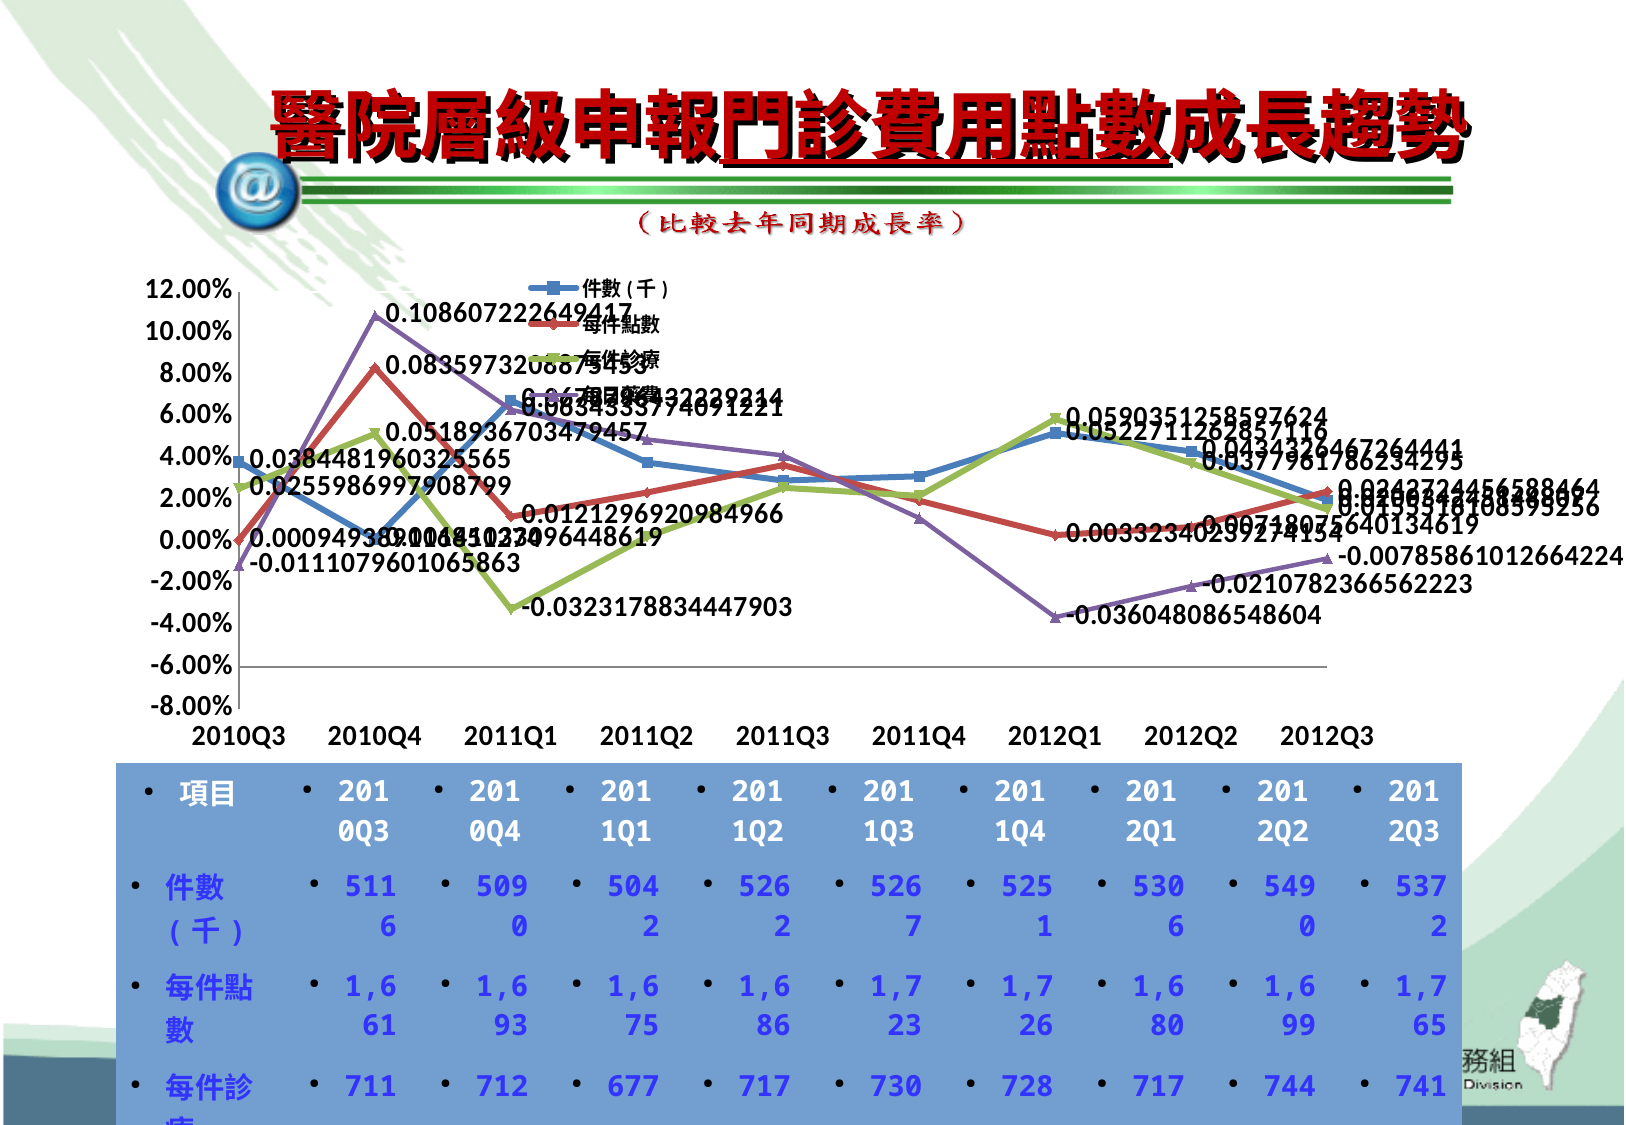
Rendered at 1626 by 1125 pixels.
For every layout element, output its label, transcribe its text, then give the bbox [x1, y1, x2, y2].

table_cell 1,726 [937, 957, 1068, 1057]
table_cell 每件診療 [116, 1057, 281, 1125]
table_cell 1,723 [806, 957, 937, 1057]
title 醫院層級申報門診費用點數成長趨勢 [169, 70, 1569, 258]
table_header 2011Q2 [674, 763, 806, 858]
table_cell 677 [543, 1057, 674, 1125]
table_cell 1,686 [674, 957, 806, 1057]
table_cell 1,693 [412, 957, 543, 1057]
table_cell 每件點數 [116, 957, 281, 1057]
table_cell 1,661 [281, 957, 412, 1057]
table_cell 5306 [1068, 858, 1199, 957]
table_header 2011Q3 [806, 763, 937, 858]
table_cell 5267 [806, 858, 937, 957]
table_header 2011Q4 [937, 763, 1068, 858]
table_header 2011Q1 [543, 763, 674, 858]
table_cell 730 [806, 1057, 937, 1125]
table_cell 744 [1199, 1057, 1331, 1125]
table_cell 717 [674, 1057, 806, 1125]
table_header 2012Q2 [1199, 763, 1331, 858]
table_cell 5490 [1199, 858, 1331, 957]
table_header 2010Q4 [412, 763, 543, 858]
table_cell 728 [937, 1057, 1068, 1125]
table_cell 5372 [1331, 858, 1462, 957]
table_header 2010Q3 [281, 763, 412, 858]
table_cell 5042 [543, 858, 674, 957]
table_cell 1,699 [1199, 957, 1331, 1057]
table_cell 711 [281, 1057, 412, 1125]
table_cell 1,765 [1331, 957, 1462, 1057]
table_header 2012Q3 [1331, 763, 1462, 858]
table_cell 5262 [674, 858, 806, 957]
table_cell 5090 [412, 858, 543, 957]
table_header 項目 [116, 763, 281, 858]
chart [115, 267, 1625, 764]
table_cell 件數(千) [116, 858, 281, 957]
table_cell 712 [412, 1057, 543, 1125]
table_header 2012Q1 [1068, 763, 1199, 858]
table_cell 1,675 [543, 957, 674, 1057]
table_cell 741 [1331, 1057, 1462, 1125]
table_cell 5251 [937, 858, 1068, 957]
table_cell 1,680 [1068, 957, 1199, 1057]
table_cell 5116 [281, 858, 412, 957]
picture [600, 196, 1002, 241]
table_cell 717 [1068, 1057, 1199, 1125]
